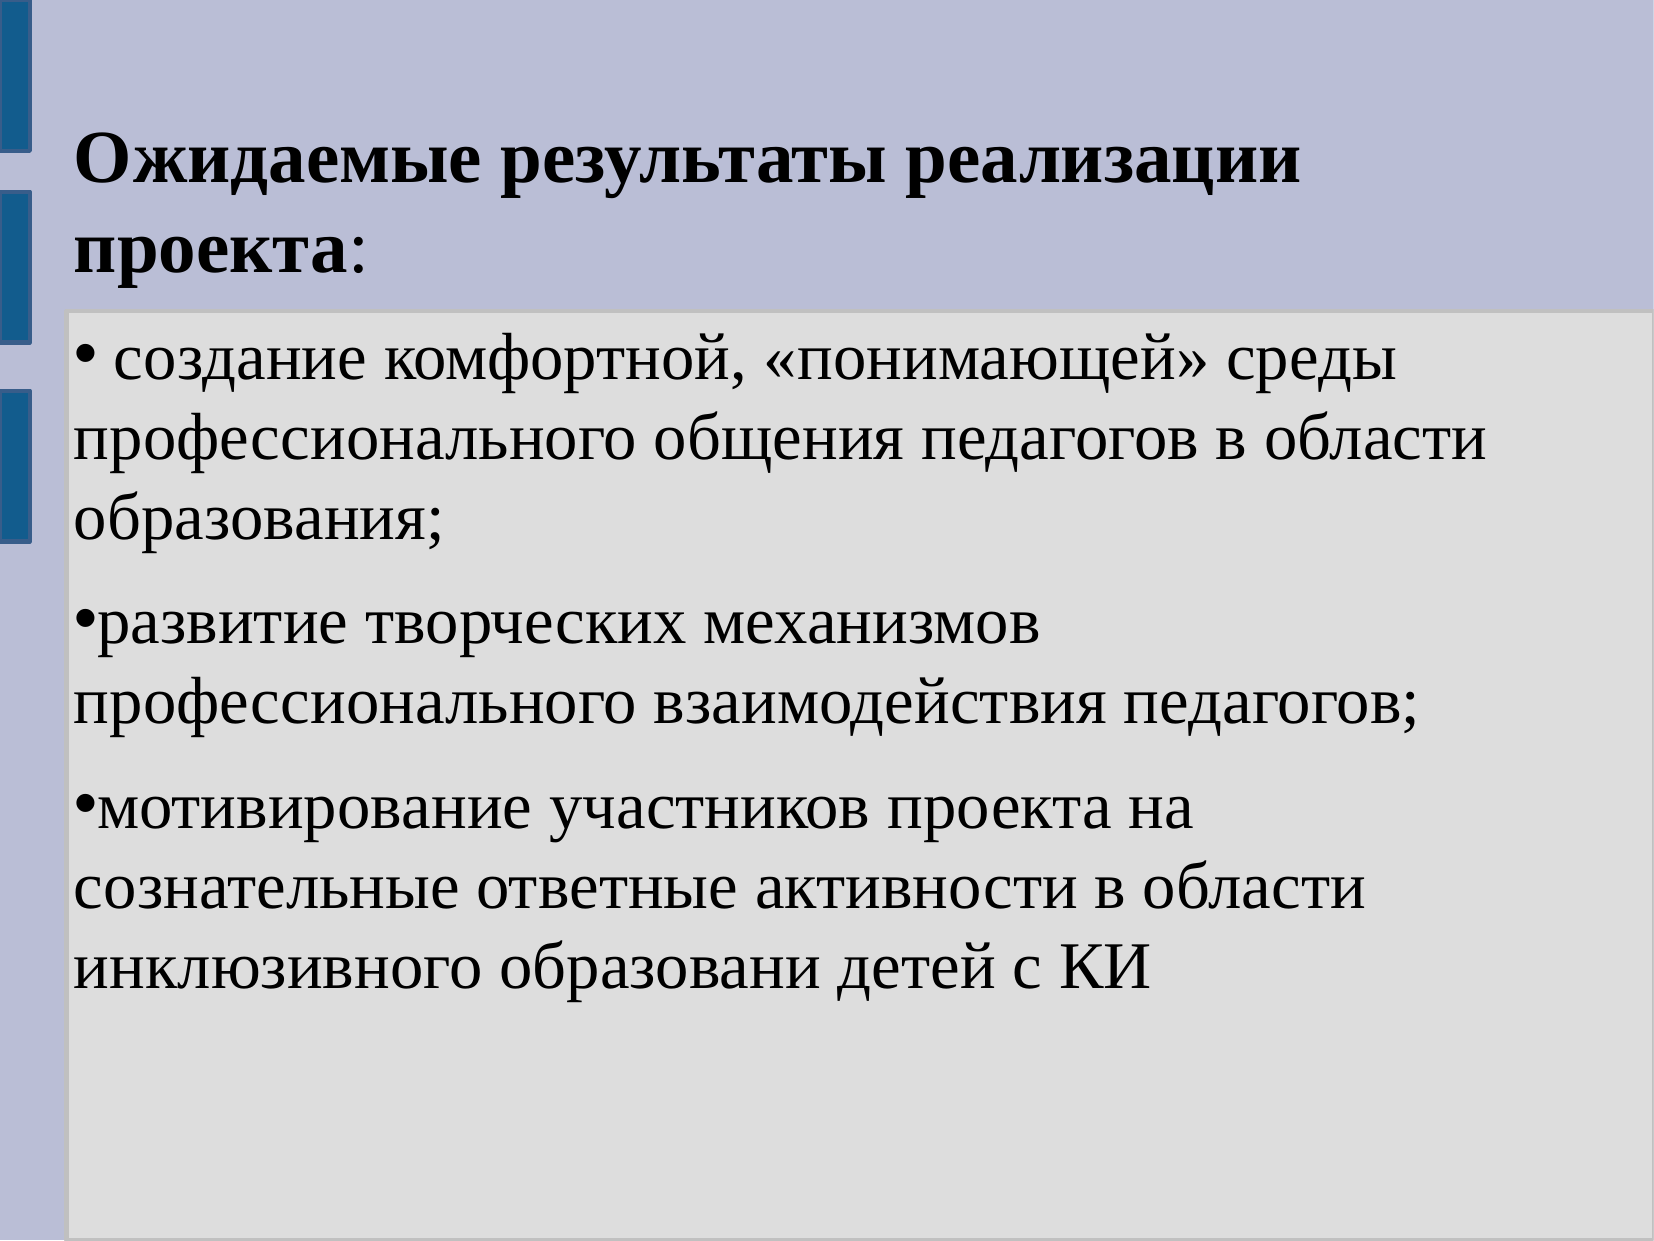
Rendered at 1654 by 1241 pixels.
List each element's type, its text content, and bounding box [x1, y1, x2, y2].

text_box Ожидаемые результаты реализации проекта: создание комфортной, «понимающей» среды профессионального общения педагогов в области образования; развитие творческих механизмов профессионального взаимодействия педагогов; мотивирование участников проекта на сознательные ответные активности в области инклюзивного образовани детей с КИ [58, 100, 1524, 1216]
